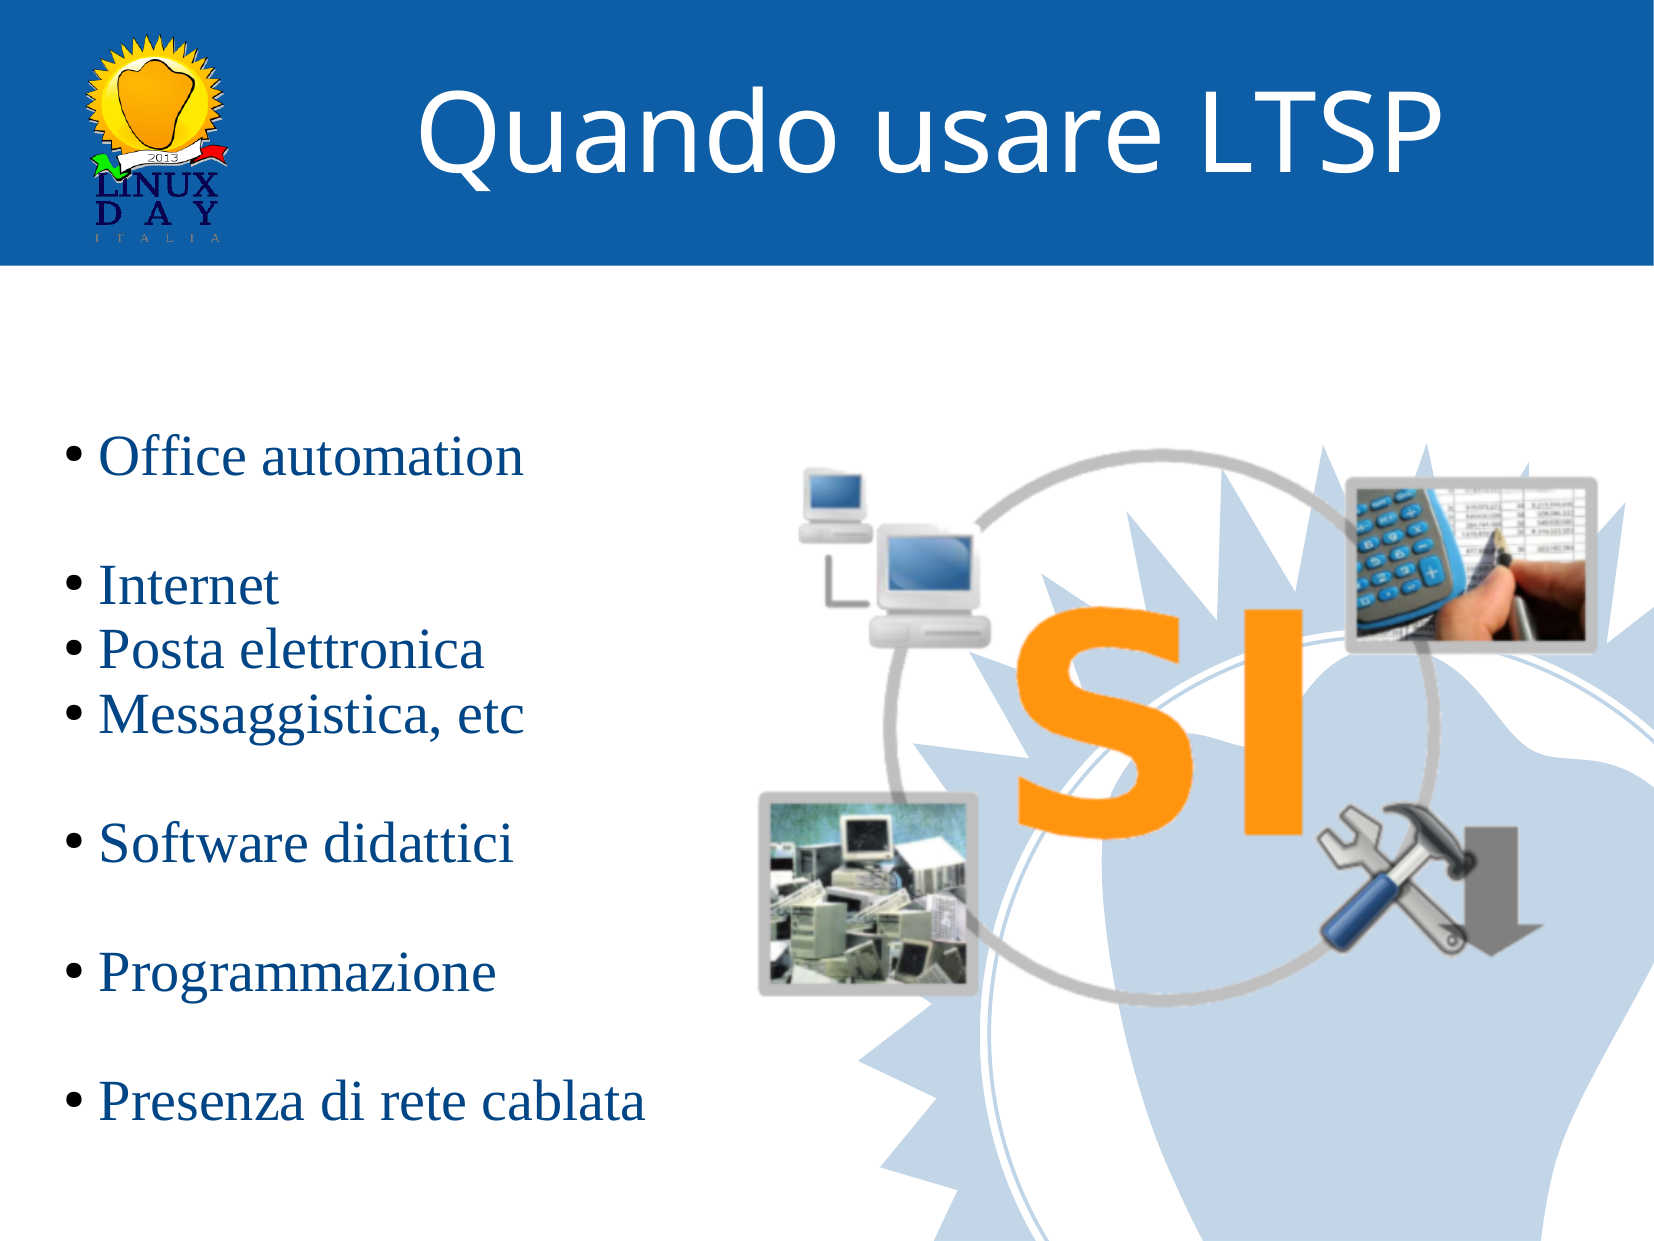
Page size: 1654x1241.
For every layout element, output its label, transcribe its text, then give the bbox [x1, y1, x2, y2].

title Quando usare LTSP [414, 25, 1494, 233]
picture [713, 433, 1654, 1009]
text_box Office automation Internet Posta elettronica Messaggistica, etc Software didattici Programmazione Presenza di rete cablata [63, 275, 1654, 1176]
picture [76, 13, 237, 262]
